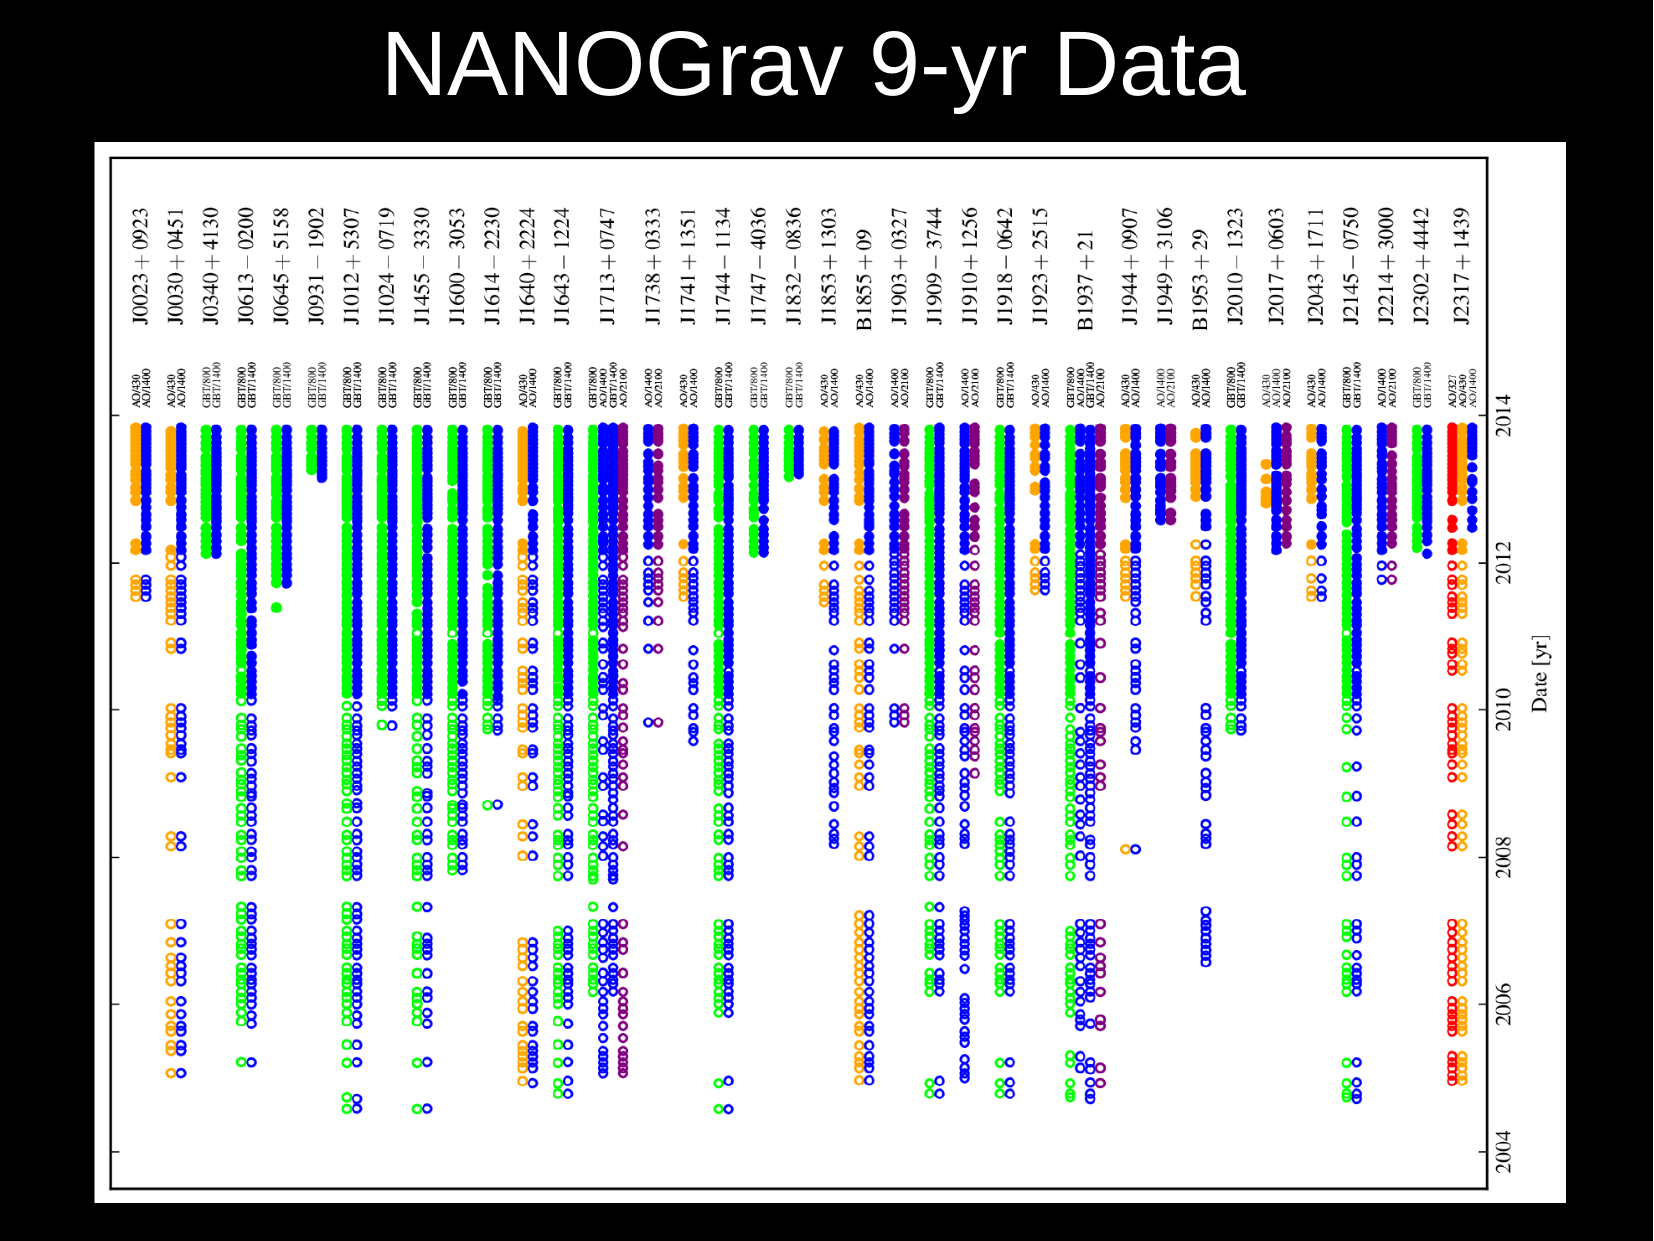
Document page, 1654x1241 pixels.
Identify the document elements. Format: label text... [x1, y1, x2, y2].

title NANOGrav 9-yr Data [121, 12, 1534, 116]
picture [94, 141, 1566, 1203]
